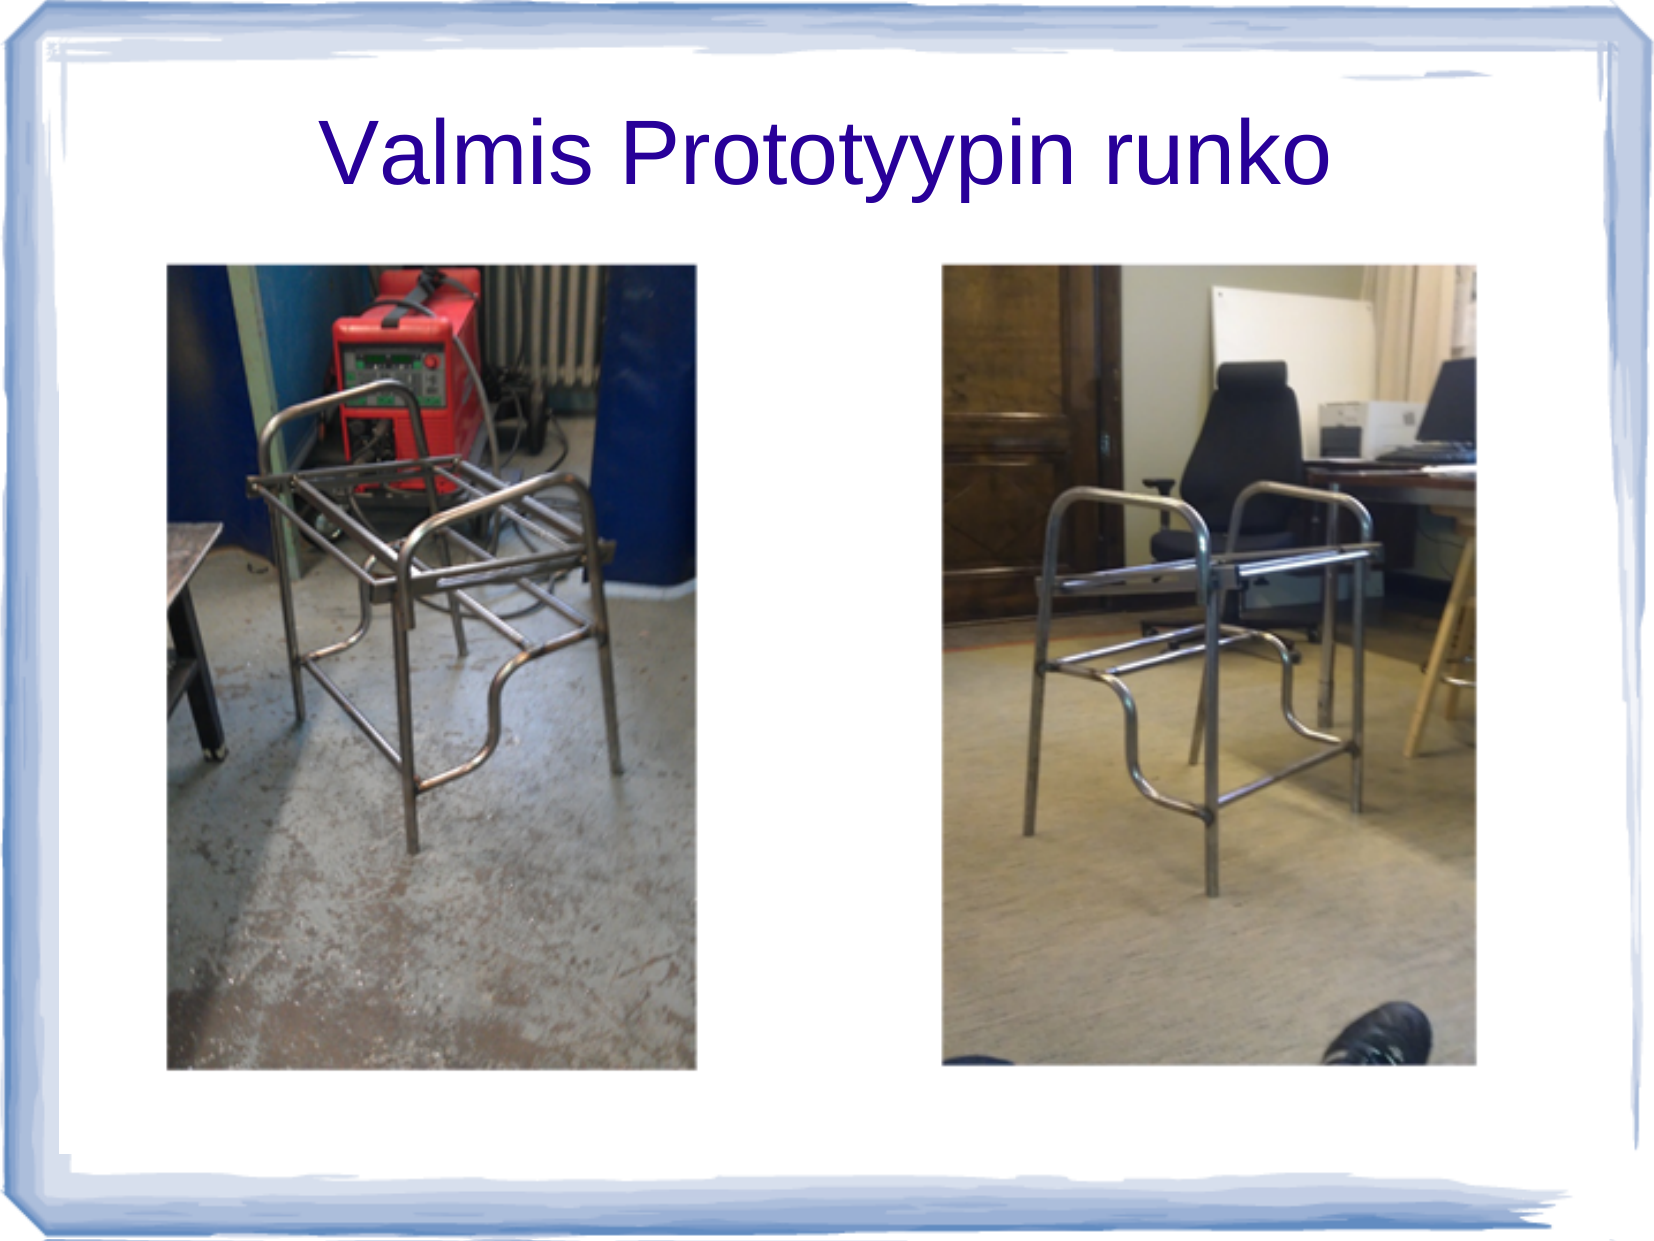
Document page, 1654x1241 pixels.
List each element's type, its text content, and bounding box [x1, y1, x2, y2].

title Valmis Prototyypin runko [82, 49, 1571, 236]
picture [0, 0, 1654, 1241]
